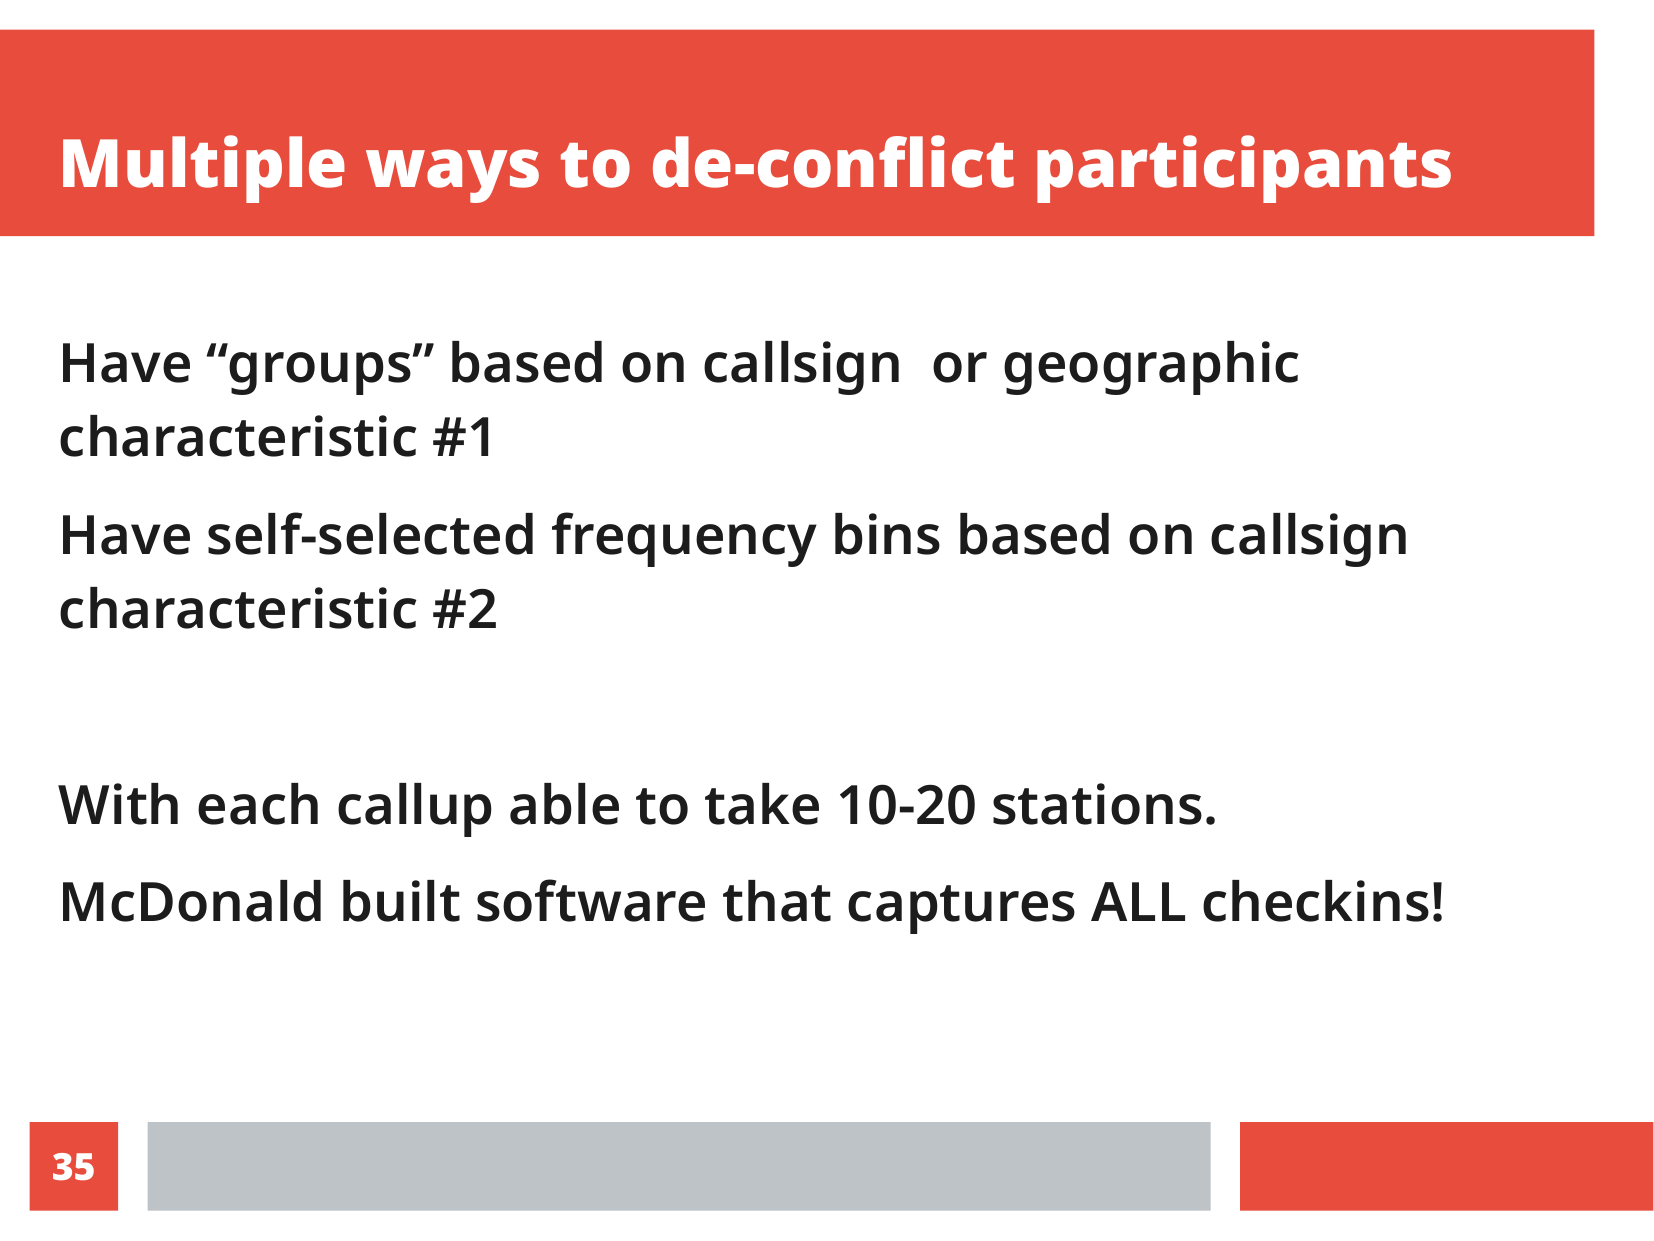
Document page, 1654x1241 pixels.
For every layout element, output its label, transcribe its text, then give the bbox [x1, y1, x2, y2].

list Have “groups” based on callsign or geographic characteristic #1 Have self-selected frequency bins based on callsign characteristic #2 With each callup able to take 10-20 stations. McDonald built software that captures ALL checkins! [59, 324, 1565, 1093]
title Multiple ways to de-conflict participants [59, 59, 1595, 207]
